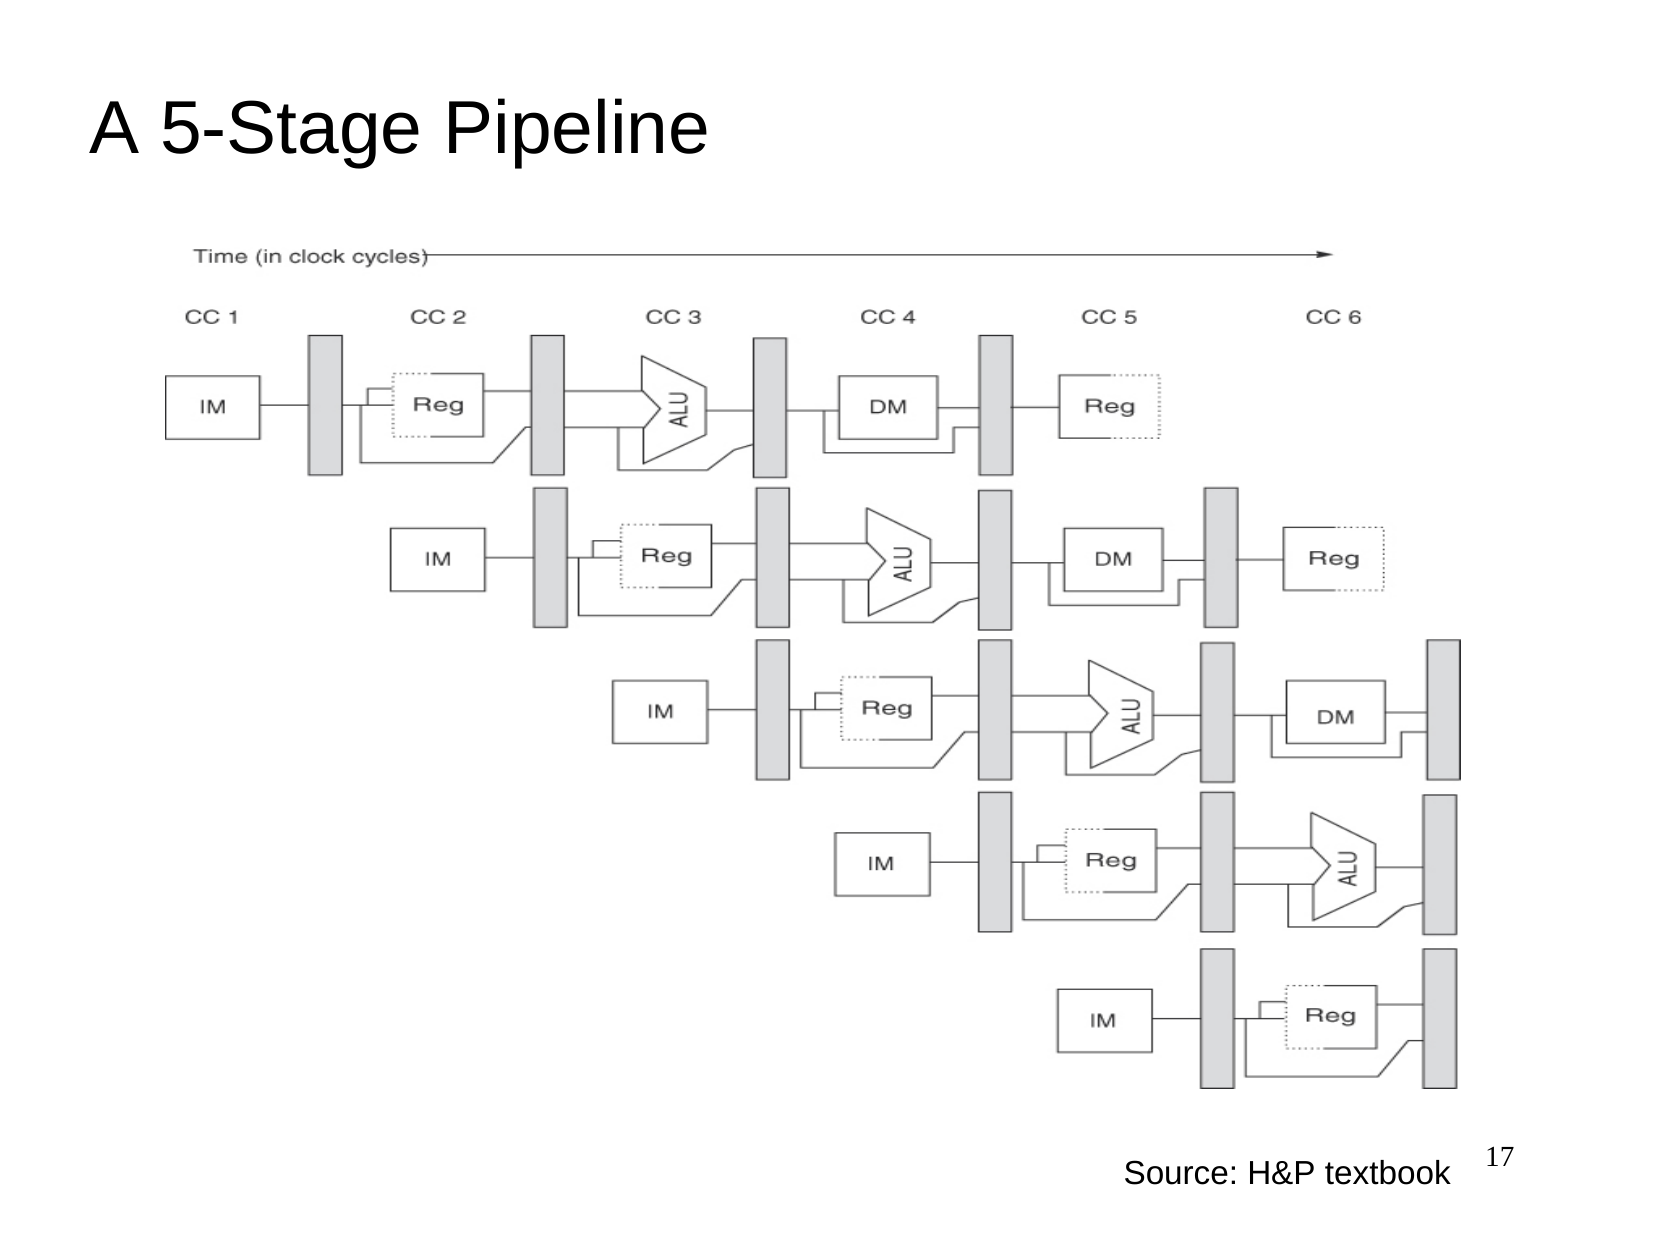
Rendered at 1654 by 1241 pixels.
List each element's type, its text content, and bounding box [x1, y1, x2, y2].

picture [165, 247, 1461, 1089]
text_box <number> [1185, 1129, 1530, 1213]
text_box Source: H&P textbook [1108, 1143, 1467, 1199]
text_box A 5-Stage Pipeline [74, 71, 727, 177]
